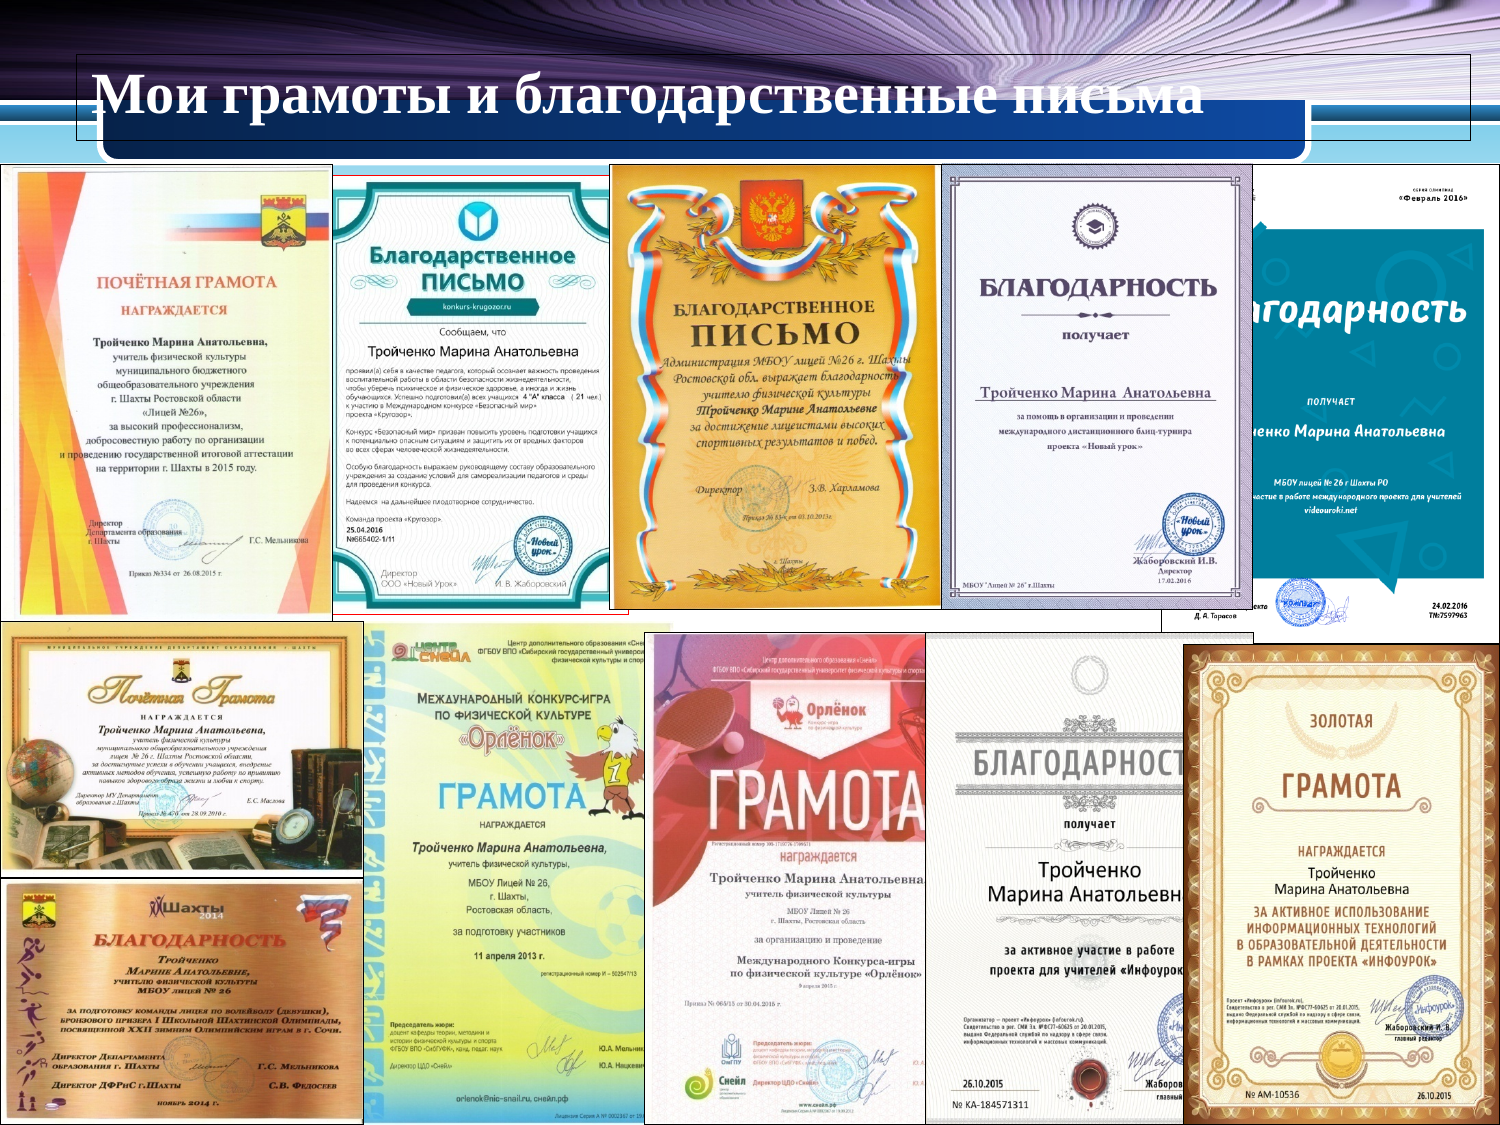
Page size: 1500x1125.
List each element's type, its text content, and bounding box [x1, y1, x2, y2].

picture [0, 0, 1500, 100]
text_box Мои грамоты и благодарственные письма [76, 54, 1471, 141]
picture [0, 163, 1500, 1125]
